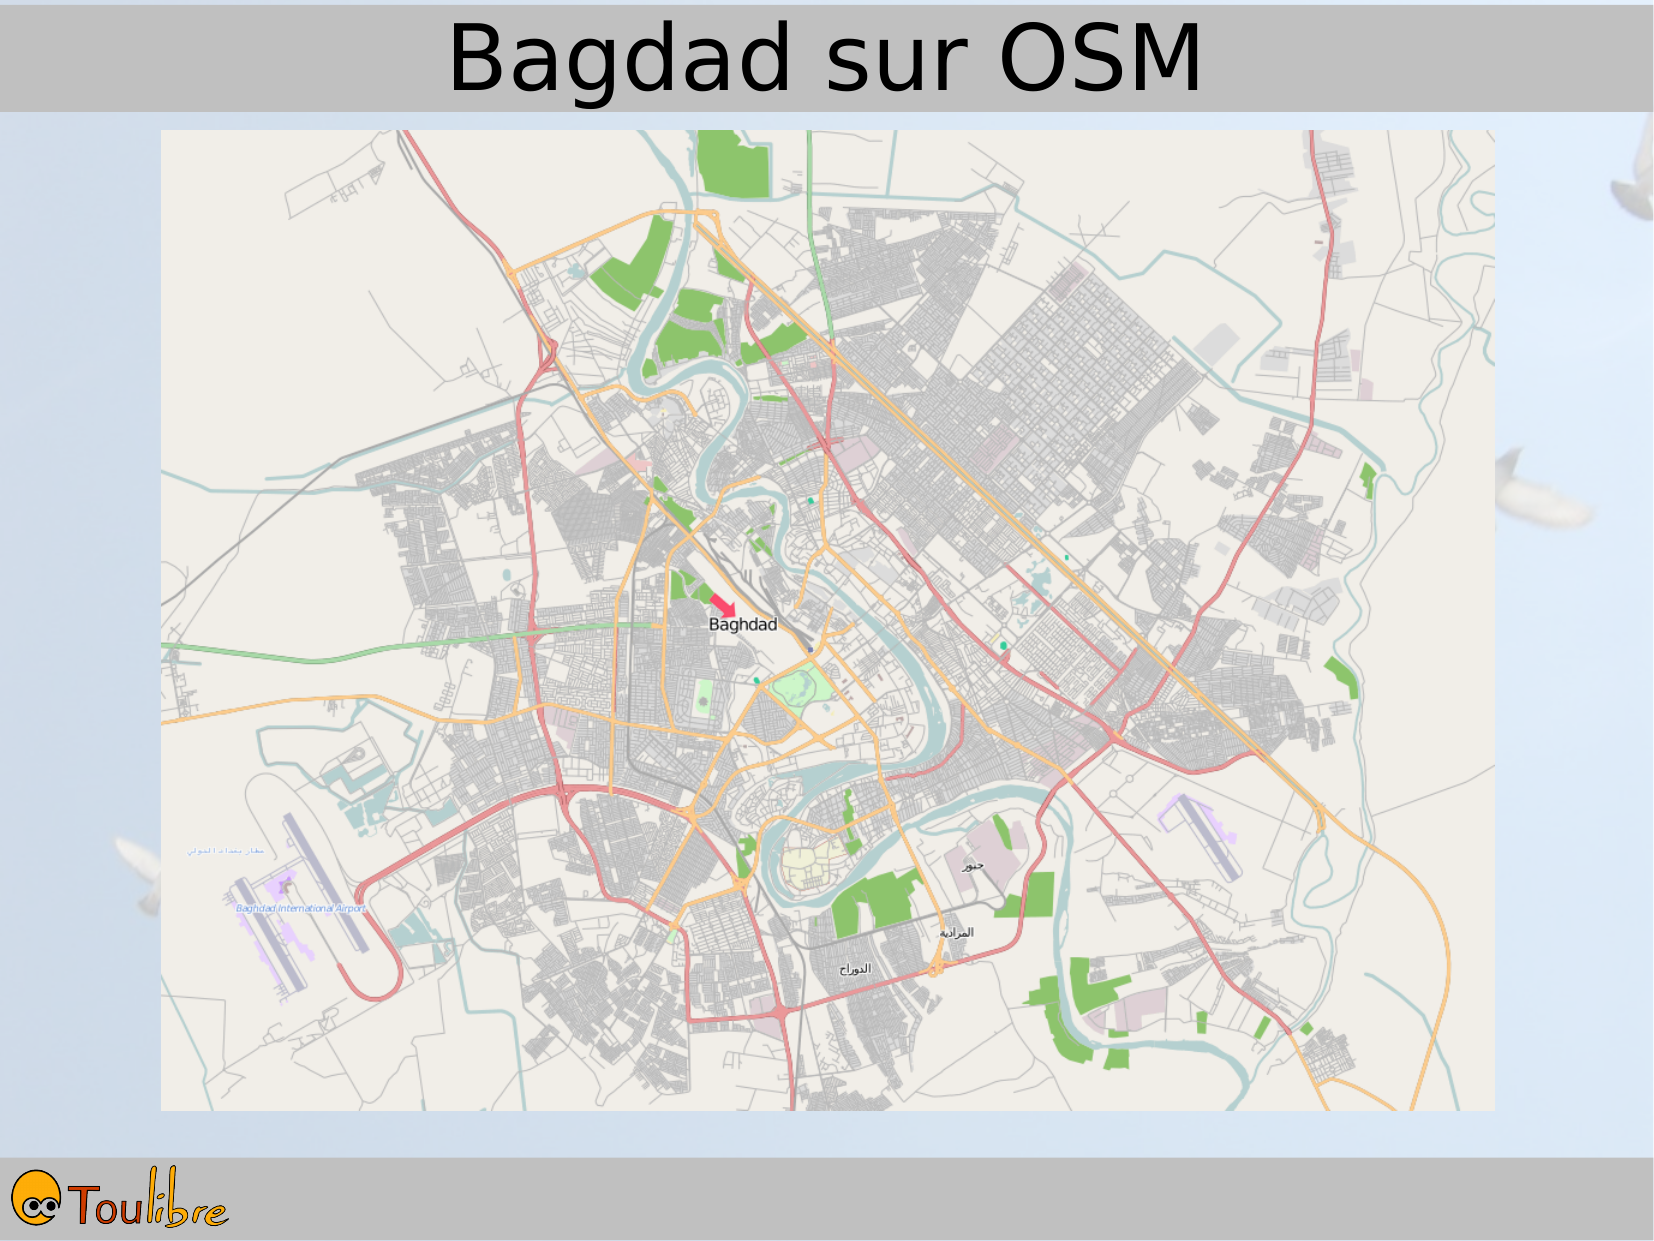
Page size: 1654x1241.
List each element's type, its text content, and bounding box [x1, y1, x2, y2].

picture [161, 130, 1495, 1111]
picture [11, 1165, 229, 1228]
title Bagdad sur OSM [0, 4, 1654, 112]
